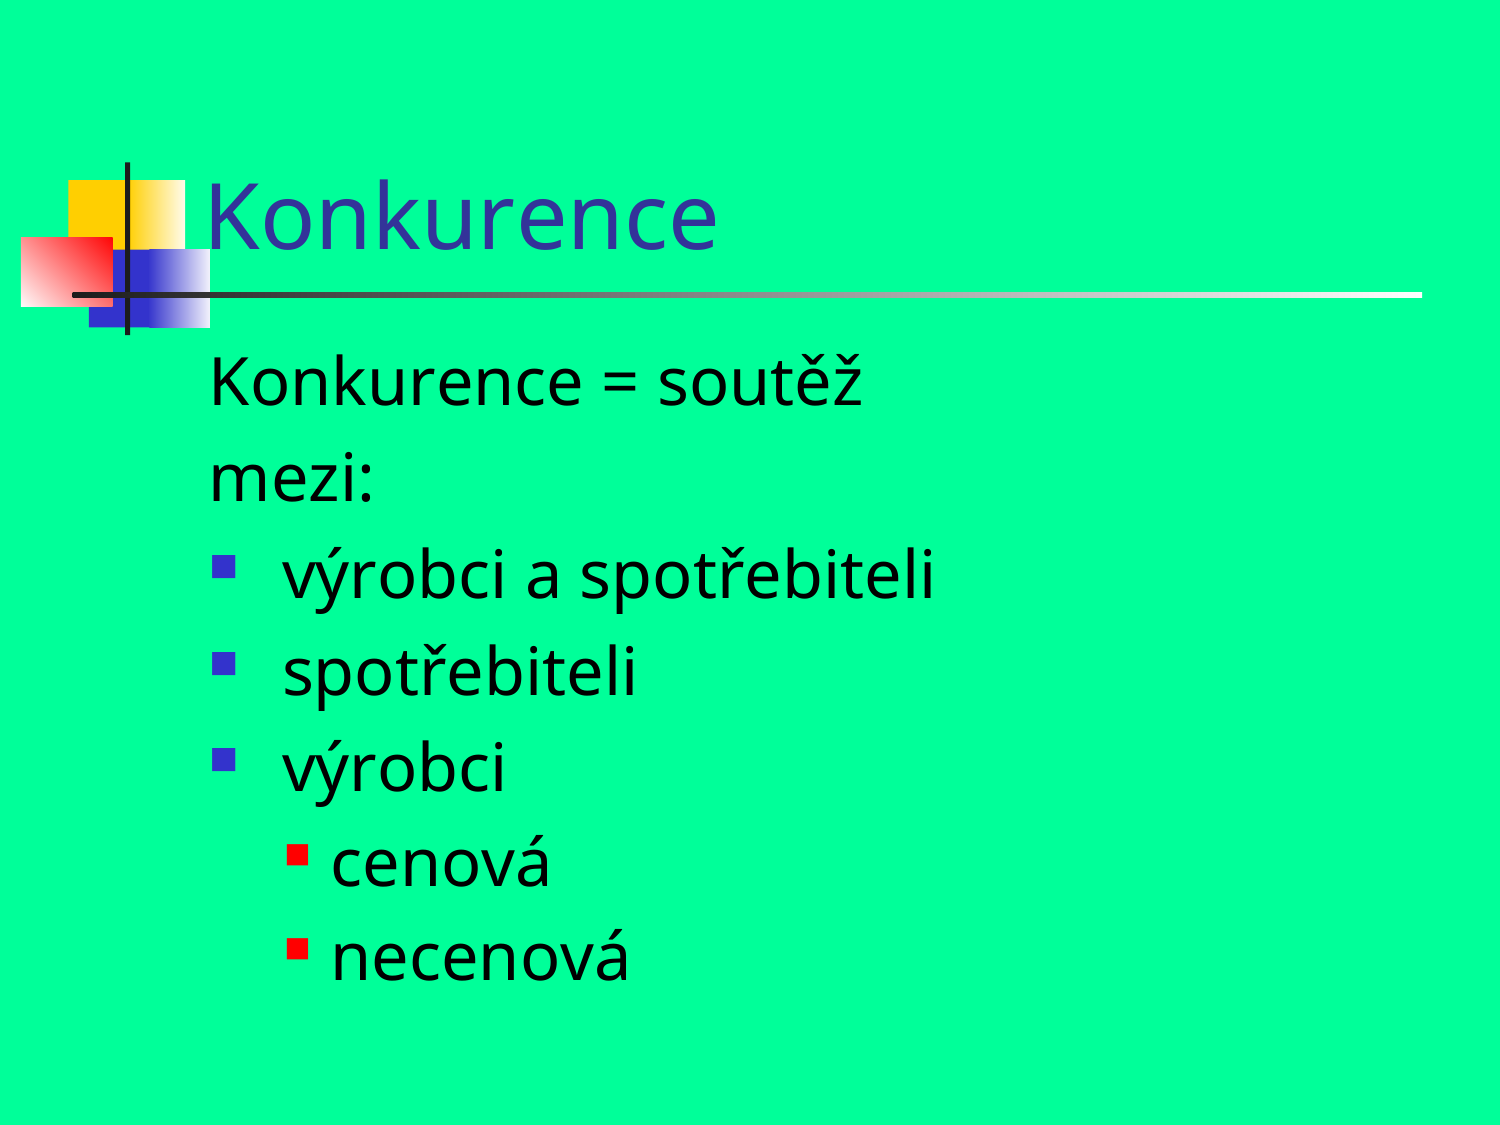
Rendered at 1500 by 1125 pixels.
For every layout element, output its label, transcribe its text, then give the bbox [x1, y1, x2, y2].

list Konkurence = soutěž mezi: výrobci a spotřebiteli spotřebiteli výrobci cenová necenová [193, 331, 1469, 1097]
title Konkurence [188, 35, 1467, 276]
